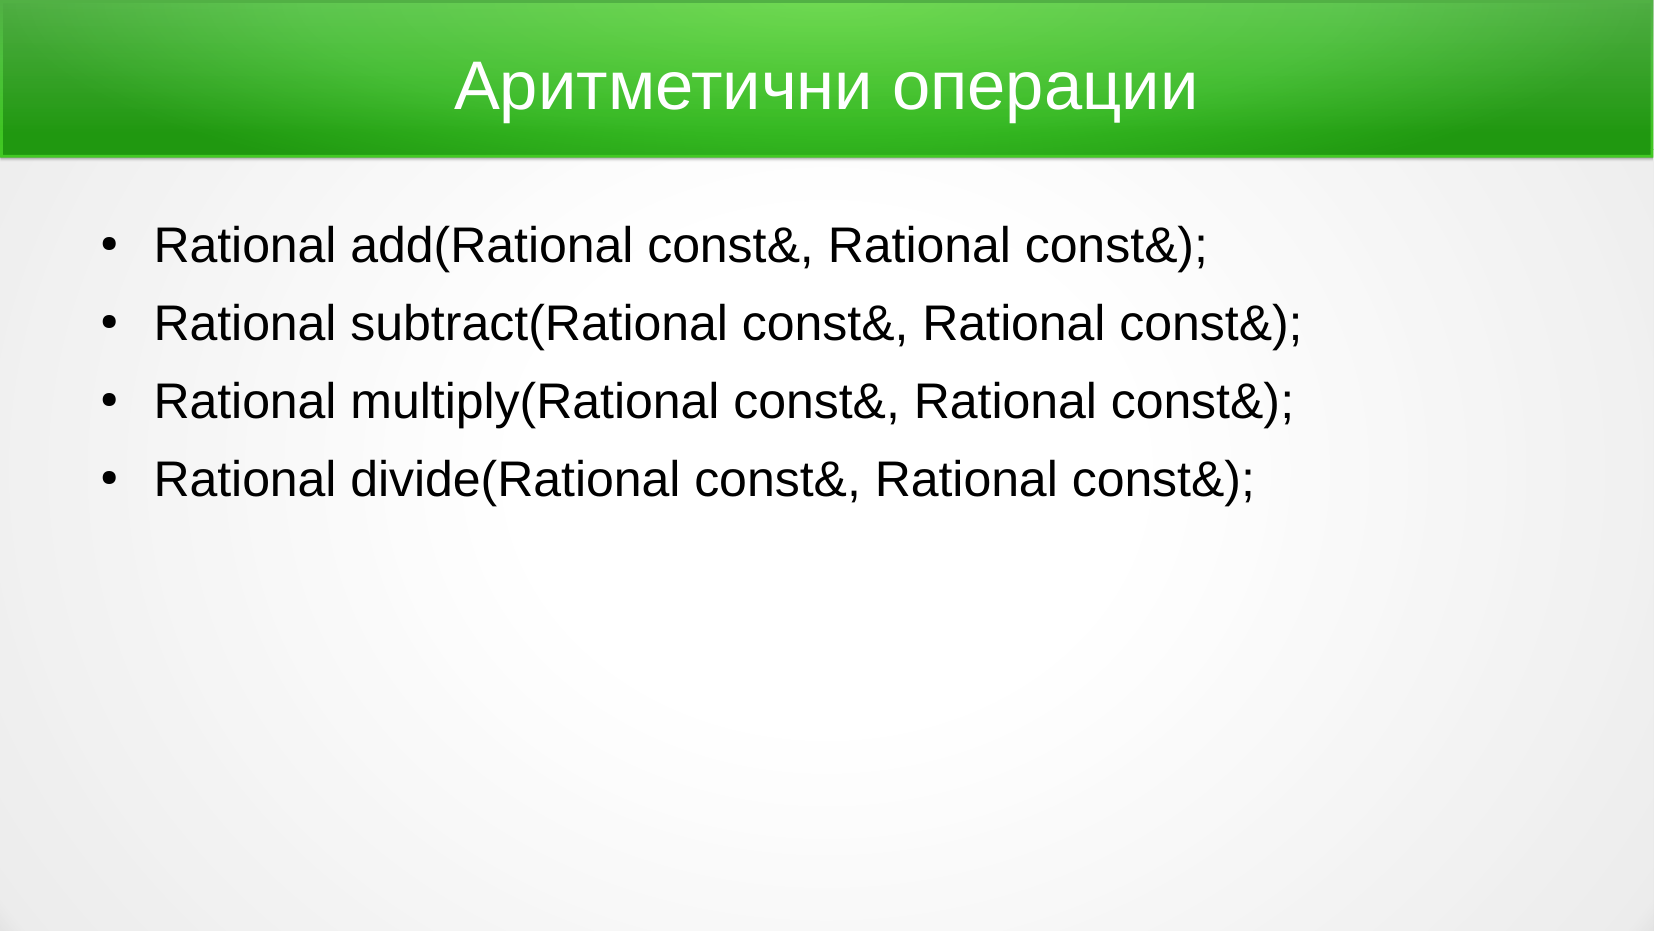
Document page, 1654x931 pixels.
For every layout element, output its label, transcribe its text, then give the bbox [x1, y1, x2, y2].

title Аритметични операции [82, 37, 1571, 135]
list Rational add(Rational const&, Rational const&); Rational subtract(Rational const&, Rational const&); Rational multiply(Rational const&, Rational const&); Rational divide(Rational const&, Rational const&); [82, 217, 1538, 875]
